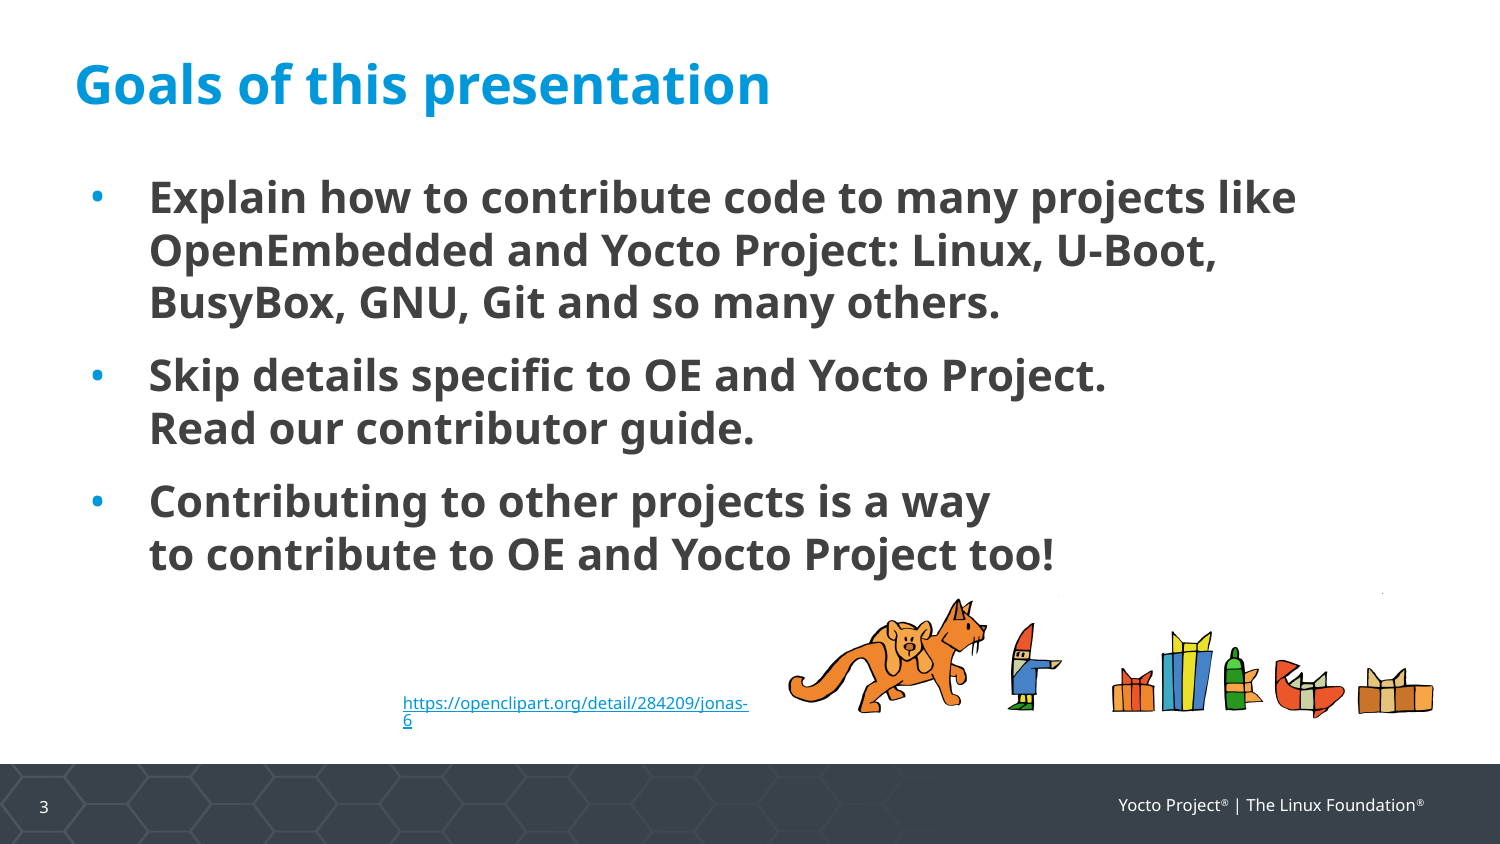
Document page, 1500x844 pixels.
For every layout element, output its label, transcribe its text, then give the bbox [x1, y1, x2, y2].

list Explain how to contribute code to many projects like OpenEmbedded and Yocto Project: Linux, U-Boot, BusyBox, GNU, Git and so many others. Skip details specific to OE and Yocto Project. Read our contributor guide. Contributing to other projects is a way to contribute to OE and Yocto Project too! [73, 169, 1370, 618]
picture [0, 0, 1500, 844]
text_box https://openclipart.org/detail/284209/jonas-6 [387, 677, 774, 731]
title Goals of this presentation [74, 50, 1425, 160]
